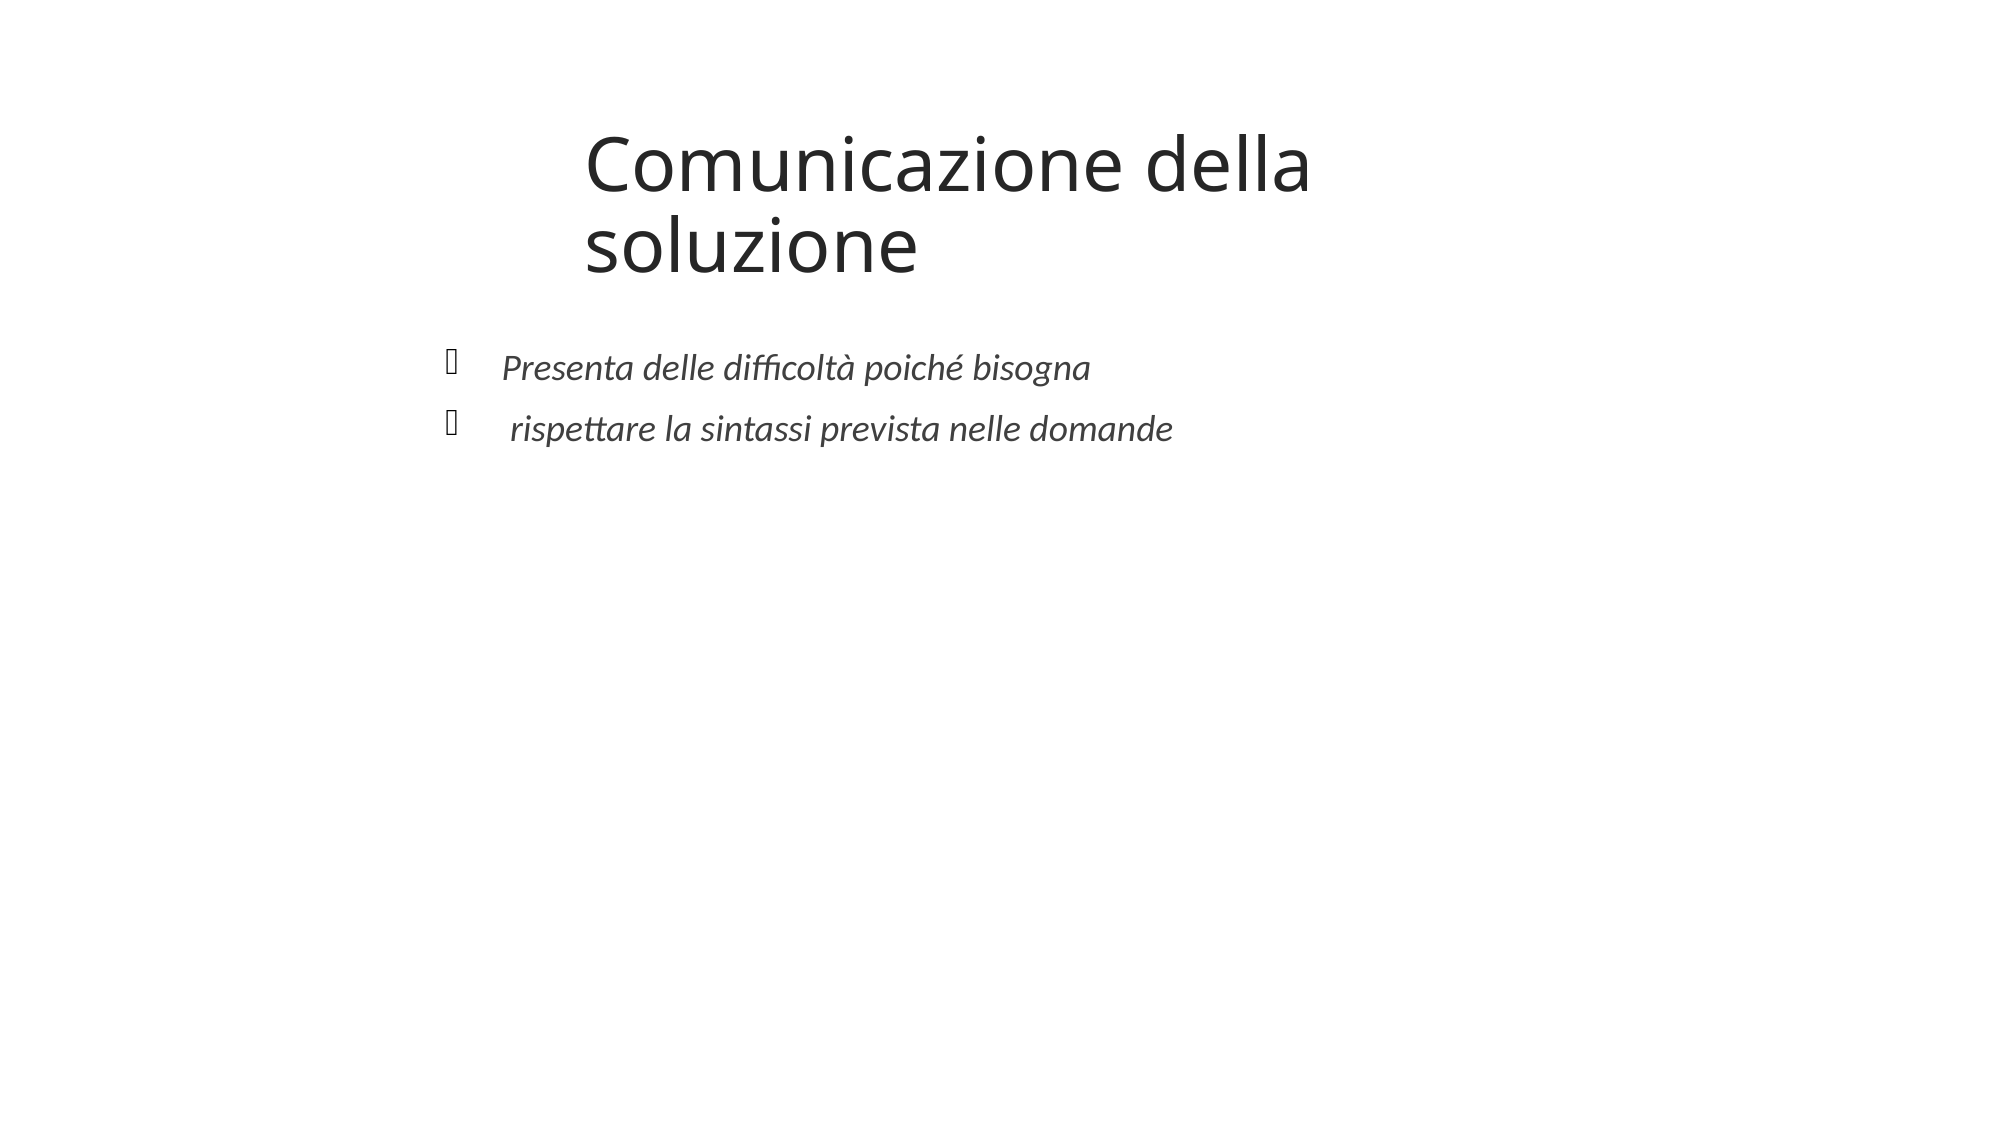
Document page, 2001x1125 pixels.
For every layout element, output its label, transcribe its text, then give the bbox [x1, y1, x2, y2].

title Comunicazione della soluzione [569, 102, 1651, 313]
list Presenta delle difficoltà poiché bisogna rispettare la sintassi prevista nelle domande [430, 340, 1751, 993]
